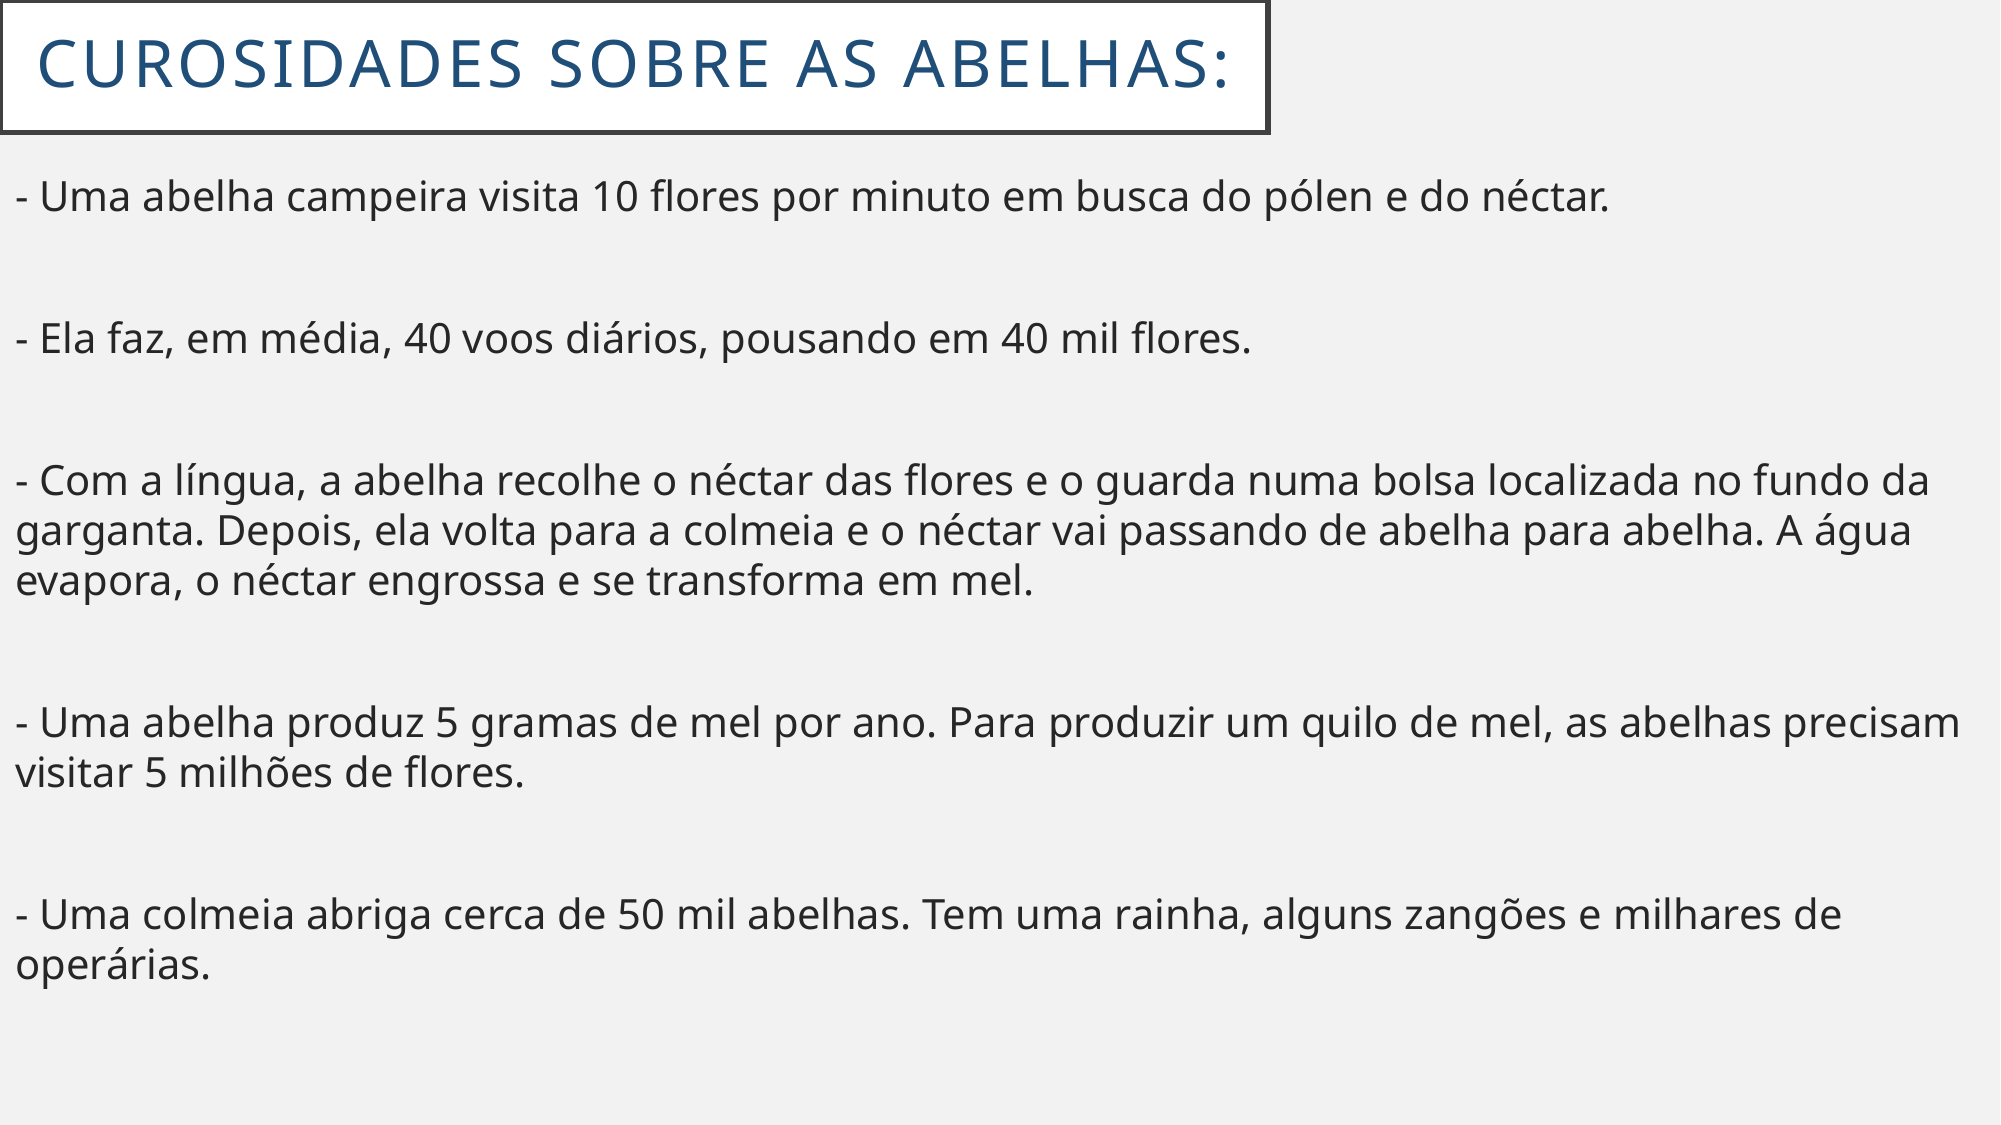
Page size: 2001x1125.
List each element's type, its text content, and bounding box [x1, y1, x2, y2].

title Curosidades sobre as abelhas: [0, 0, 1268, 133]
list - Uma abelha campeira visita 10 flores por minuto em busca do pólen e do néctar. - Ela faz, em média, 40 voos diários, pousando em 40 mil flores. - Com a língua, a abelha recolhe o néctar das flores e o guarda numa bolsa localizada no fundo da garganta. Depois, ela volta para a colmeia e o néctar vai passando de abelha para abelha. A água evapora, o néctar engrossa e se transforma em mel. - Uma abelha produz 5 gramas de mel por ano. Para produzir um quilo de mel, as abelhas precisam visitar 5 milhões de flores. - Uma colmeia abriga cerca de 50 mil abelhas. Tem uma rainha, alguns zangões e milhares de operárias. [0, 162, 2000, 1009]
